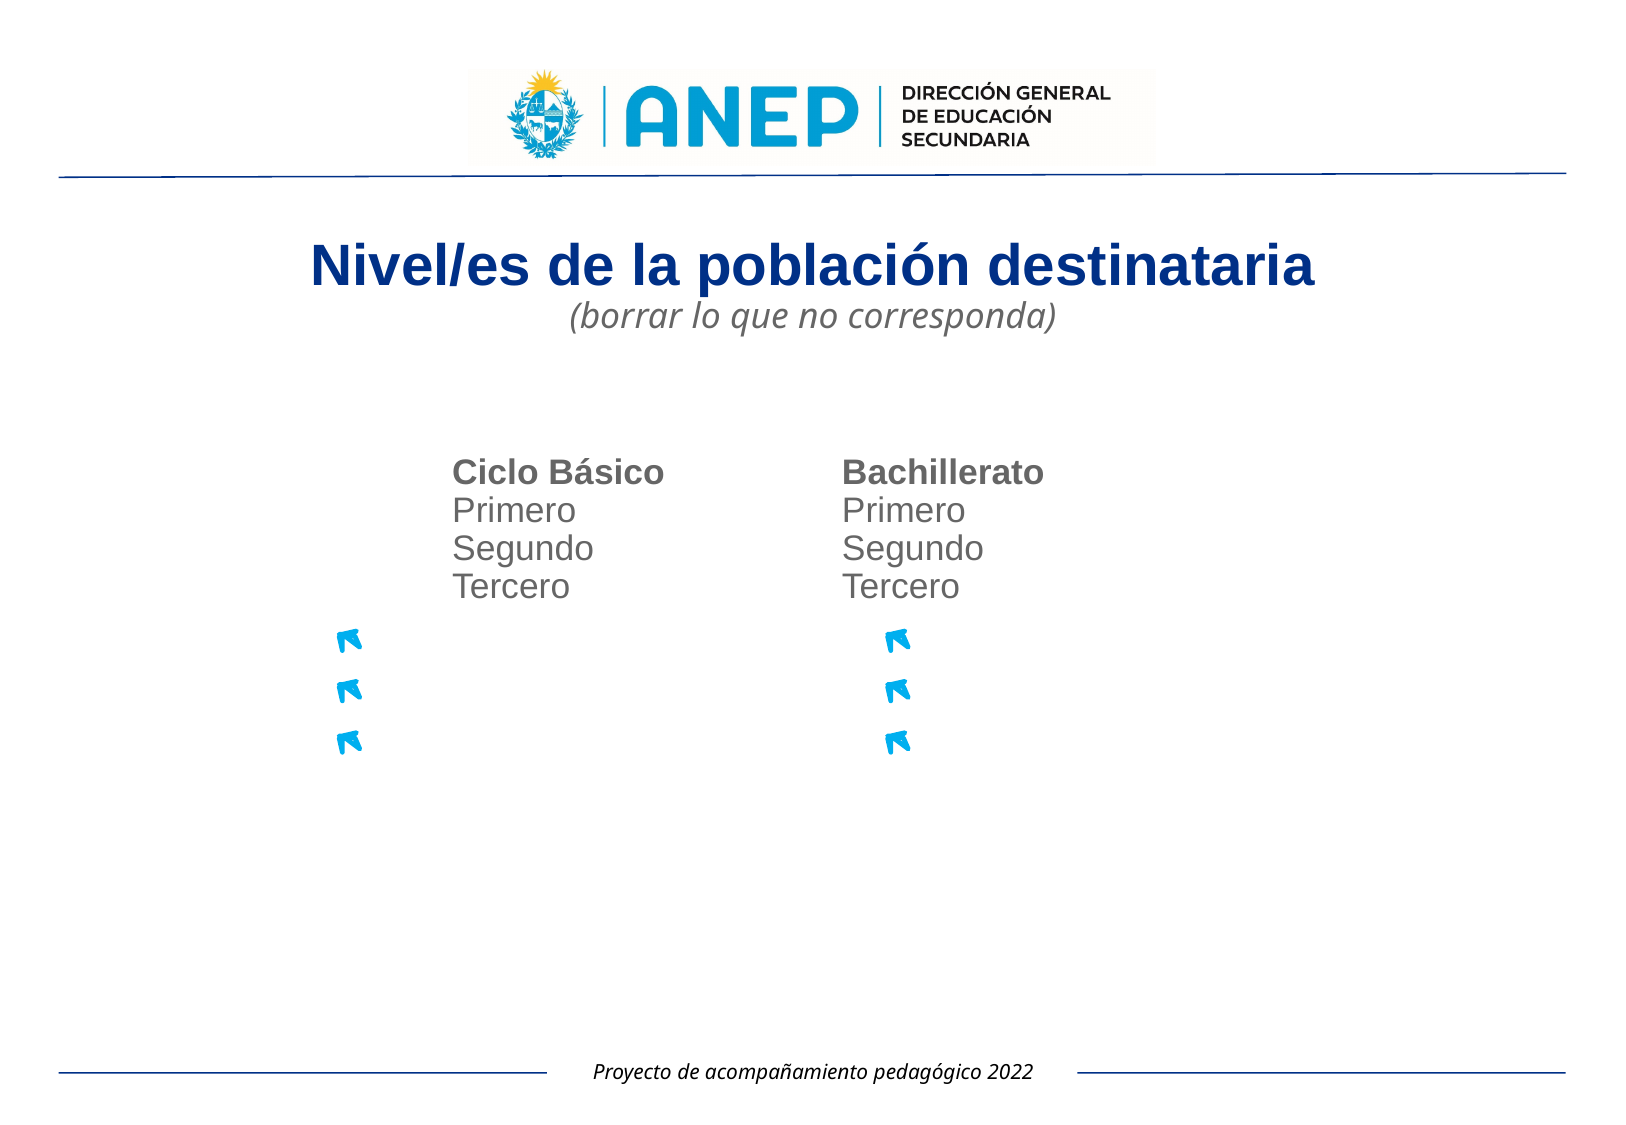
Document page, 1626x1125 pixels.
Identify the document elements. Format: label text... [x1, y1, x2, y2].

text_box [339, 681, 360, 701]
title Ciclo Básico Primero Segundo Tercero [437, 518, 708, 615]
title Proyecto de acompañamiento pedagógico 2022 [224, 1041, 1403, 1092]
text_box [887, 732, 909, 753]
text_box [339, 630, 360, 651]
text_box [887, 681, 909, 701]
text_box [339, 732, 360, 753]
text_box [887, 630, 909, 651]
title Nivel/es de la población destinataria (borrar lo que no corresponda) [122, 248, 1504, 344]
picture [468, 69, 1156, 166]
title Bachillerato Primero Segundo Tercero [826, 518, 1098, 615]
